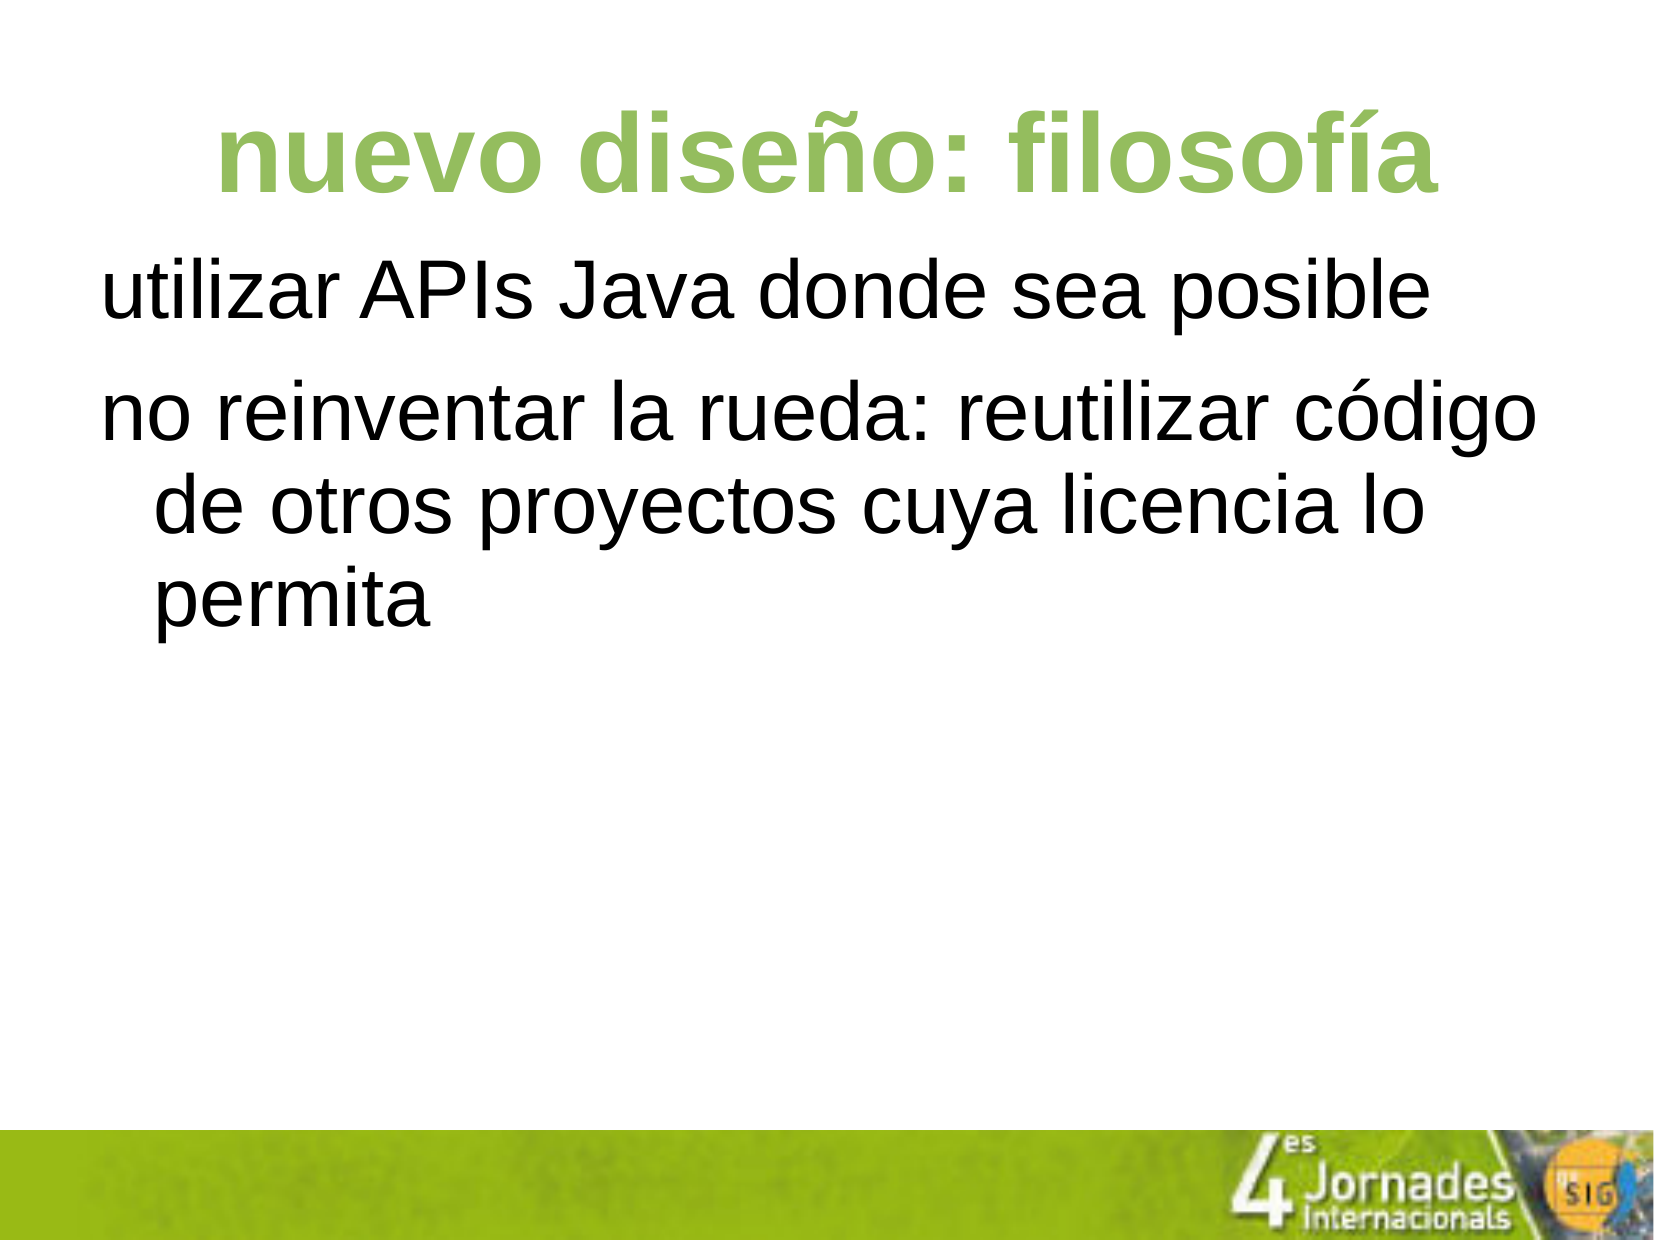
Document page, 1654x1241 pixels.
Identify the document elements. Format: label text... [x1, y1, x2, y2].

title nuevo diseño: filosofía [82, 56, 1571, 242]
list utilizar APIs Java donde sea posible no reinventar la rueda: reutilizar código de otros proyectos cuya licencia lo permita [82, 242, 1571, 1047]
picture [0, 1130, 1654, 1240]
